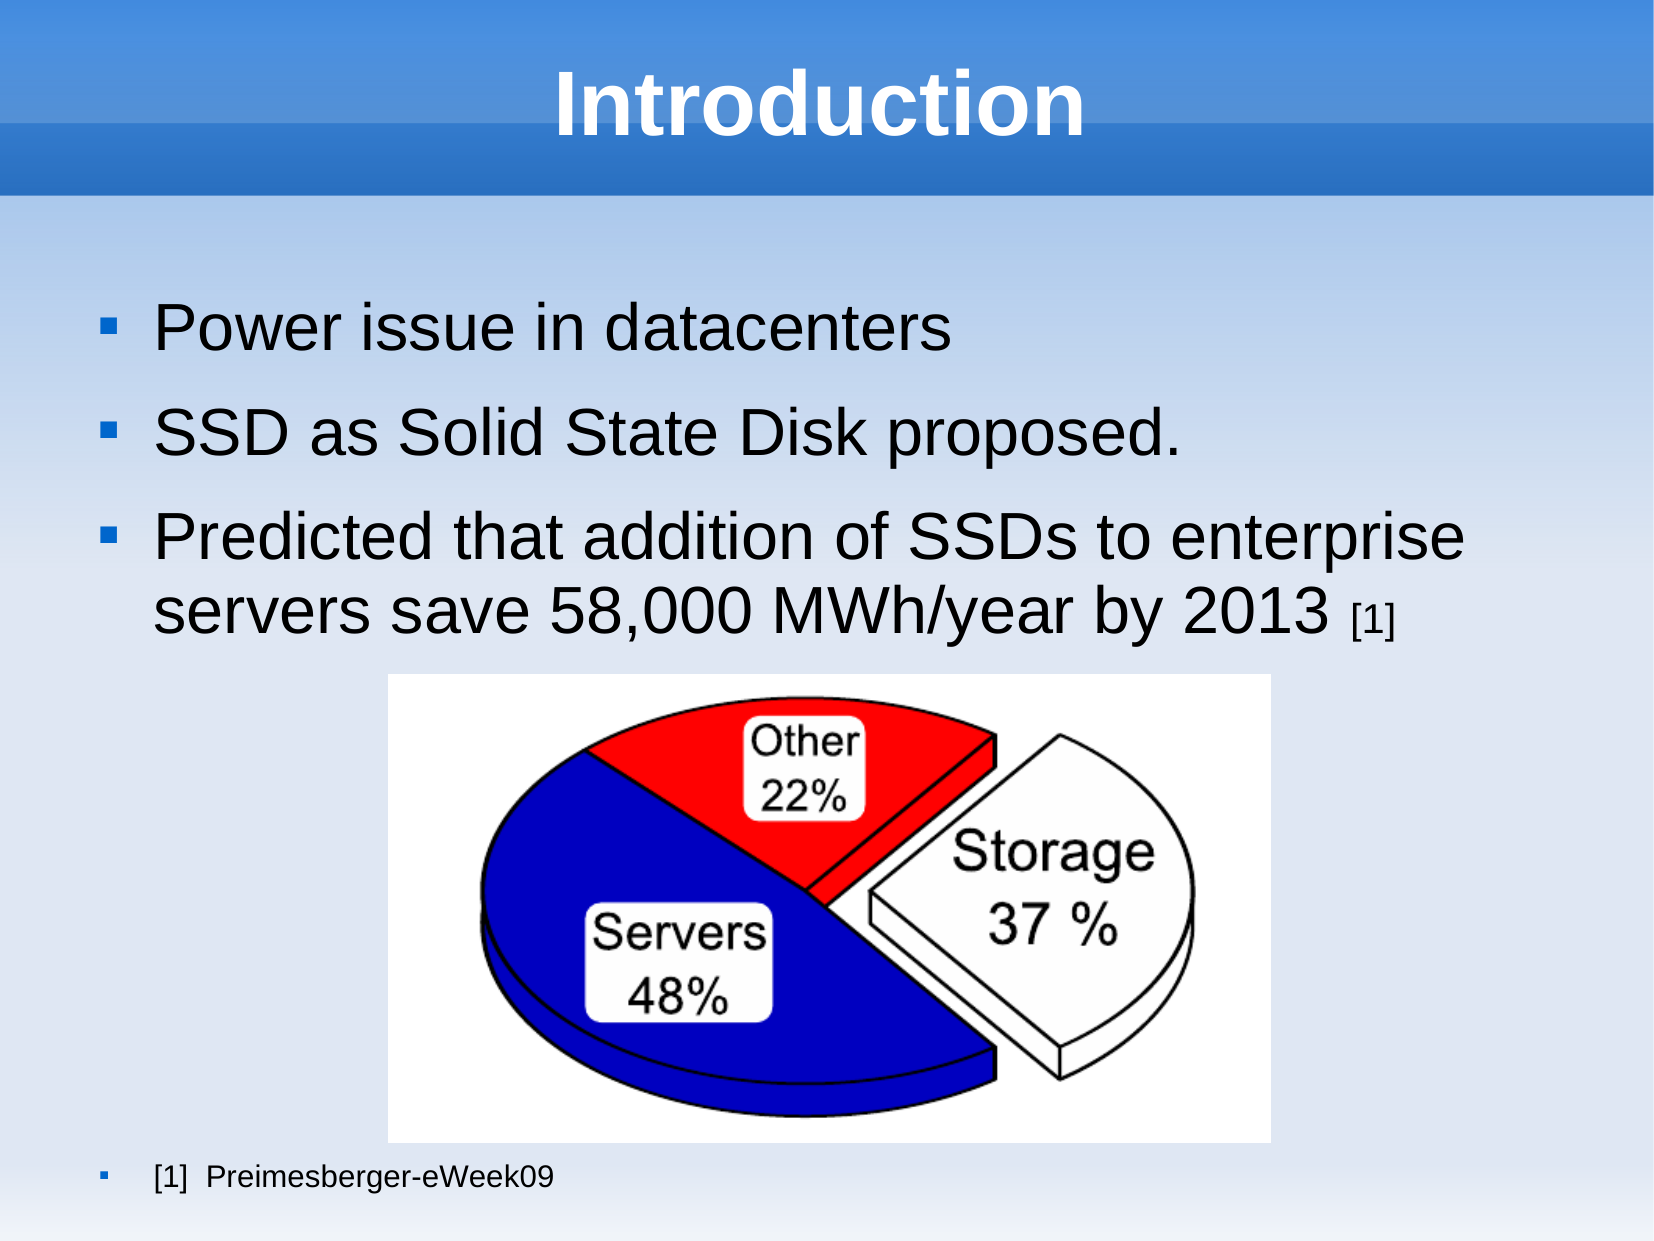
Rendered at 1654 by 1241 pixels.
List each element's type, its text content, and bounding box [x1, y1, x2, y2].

title Introduction [76, 7, 1565, 200]
picture [0, 0, 1654, 1241]
list Power issue in datacenters SSD as Solid State Disk proposed. Predicted that addition of SSDs to enterprise servers save 58,000 MWh/year by 2013 [1] [1] Preimesberger-eWeek09 [82, 290, 1571, 1195]
